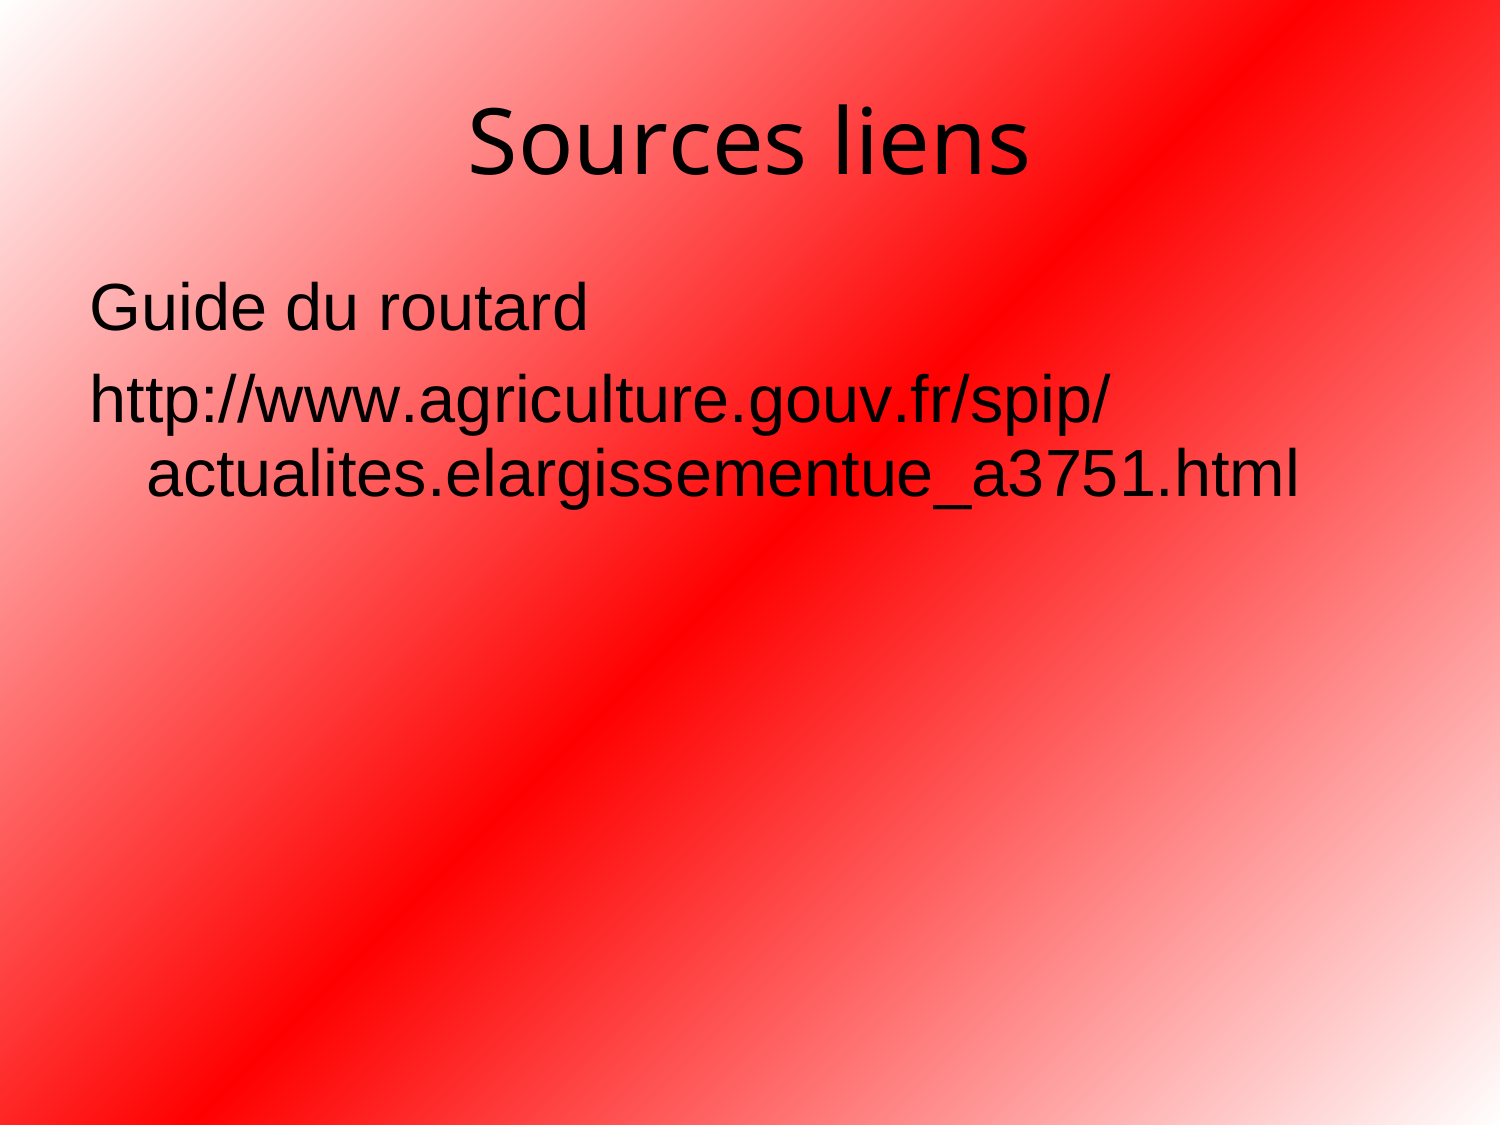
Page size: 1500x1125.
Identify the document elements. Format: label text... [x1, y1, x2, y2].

title Sources liens [75, 45, 1426, 233]
list Guide du routard http://www.agriculture.gouv.fr/spip/actualites.elargissementue_a3751.html [75, 262, 1426, 1006]
